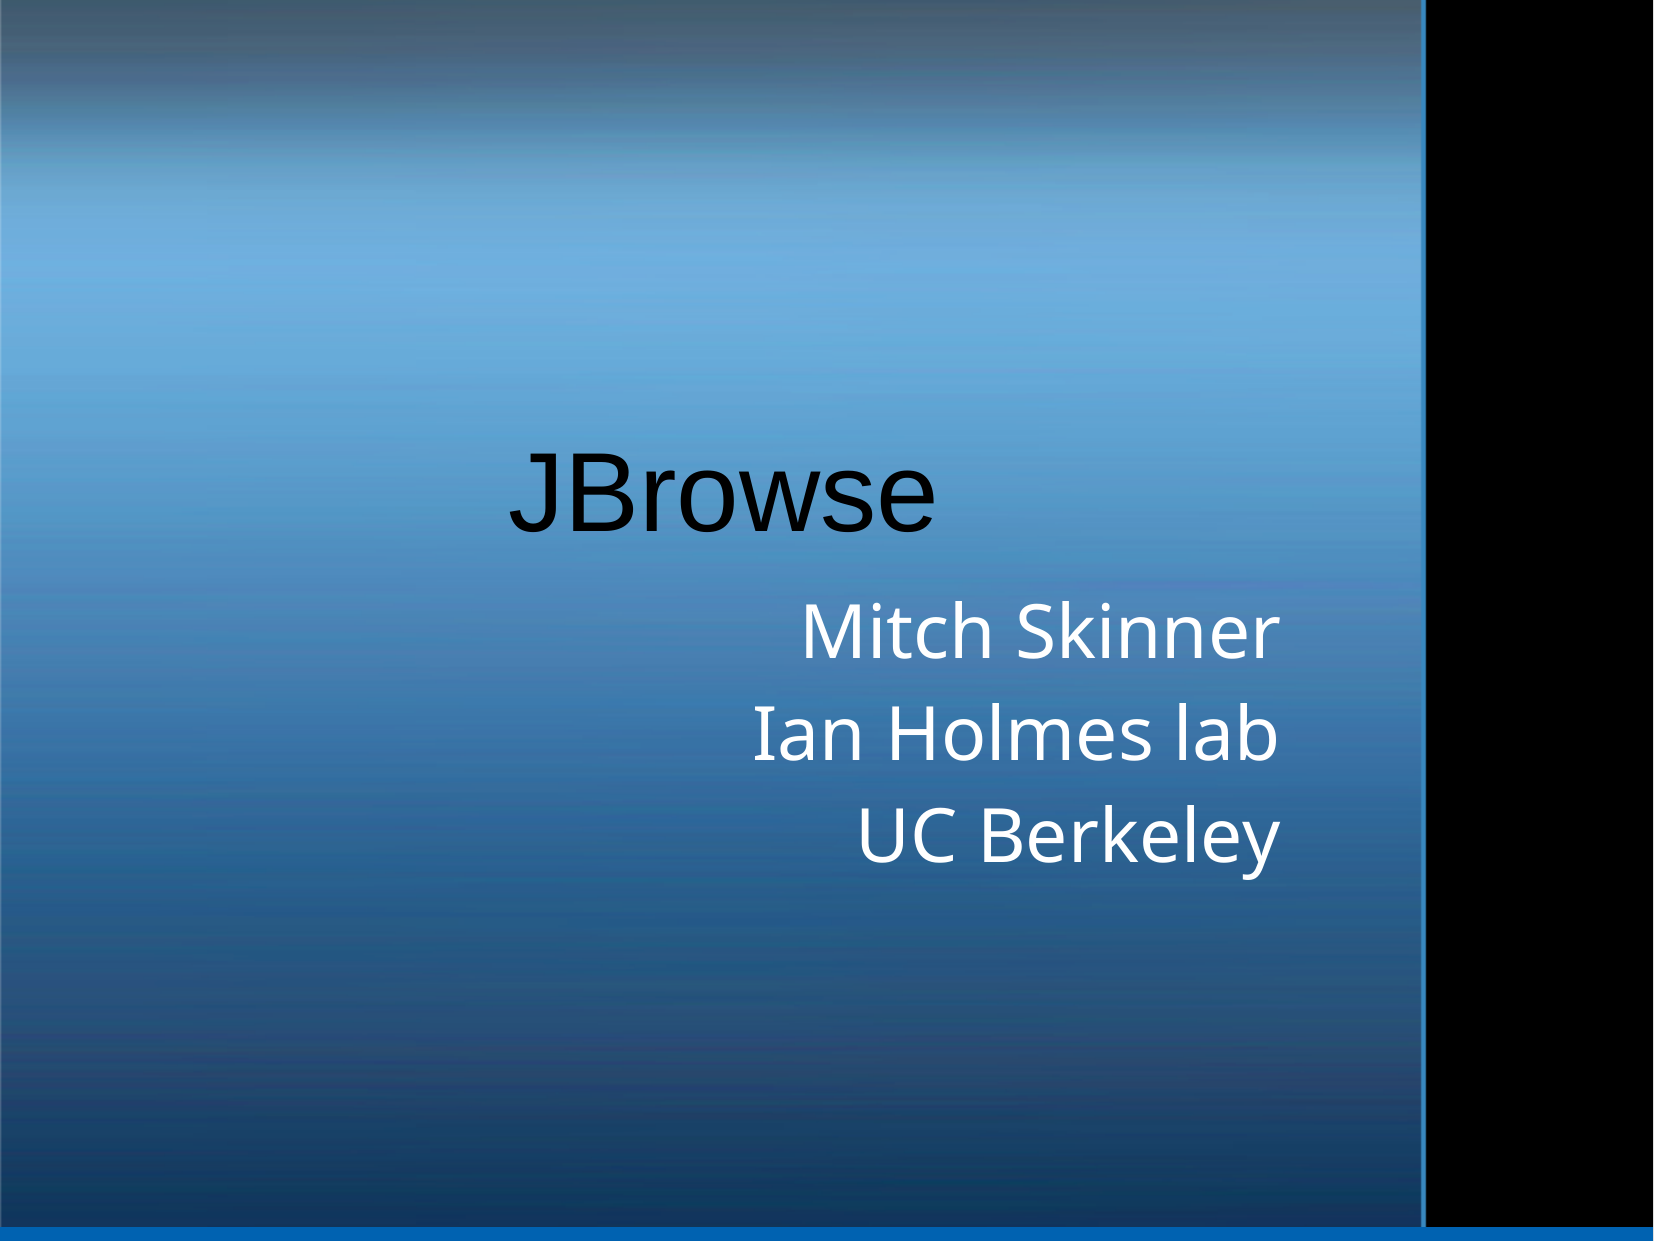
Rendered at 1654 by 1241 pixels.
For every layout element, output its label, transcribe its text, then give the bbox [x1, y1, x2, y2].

title Mitch Skinner Ian Holmes lab UC Berkeley [337, 600, 1282, 863]
title JBrowse [0, 388, 1448, 597]
picture [0, 0, 1654, 1241]
